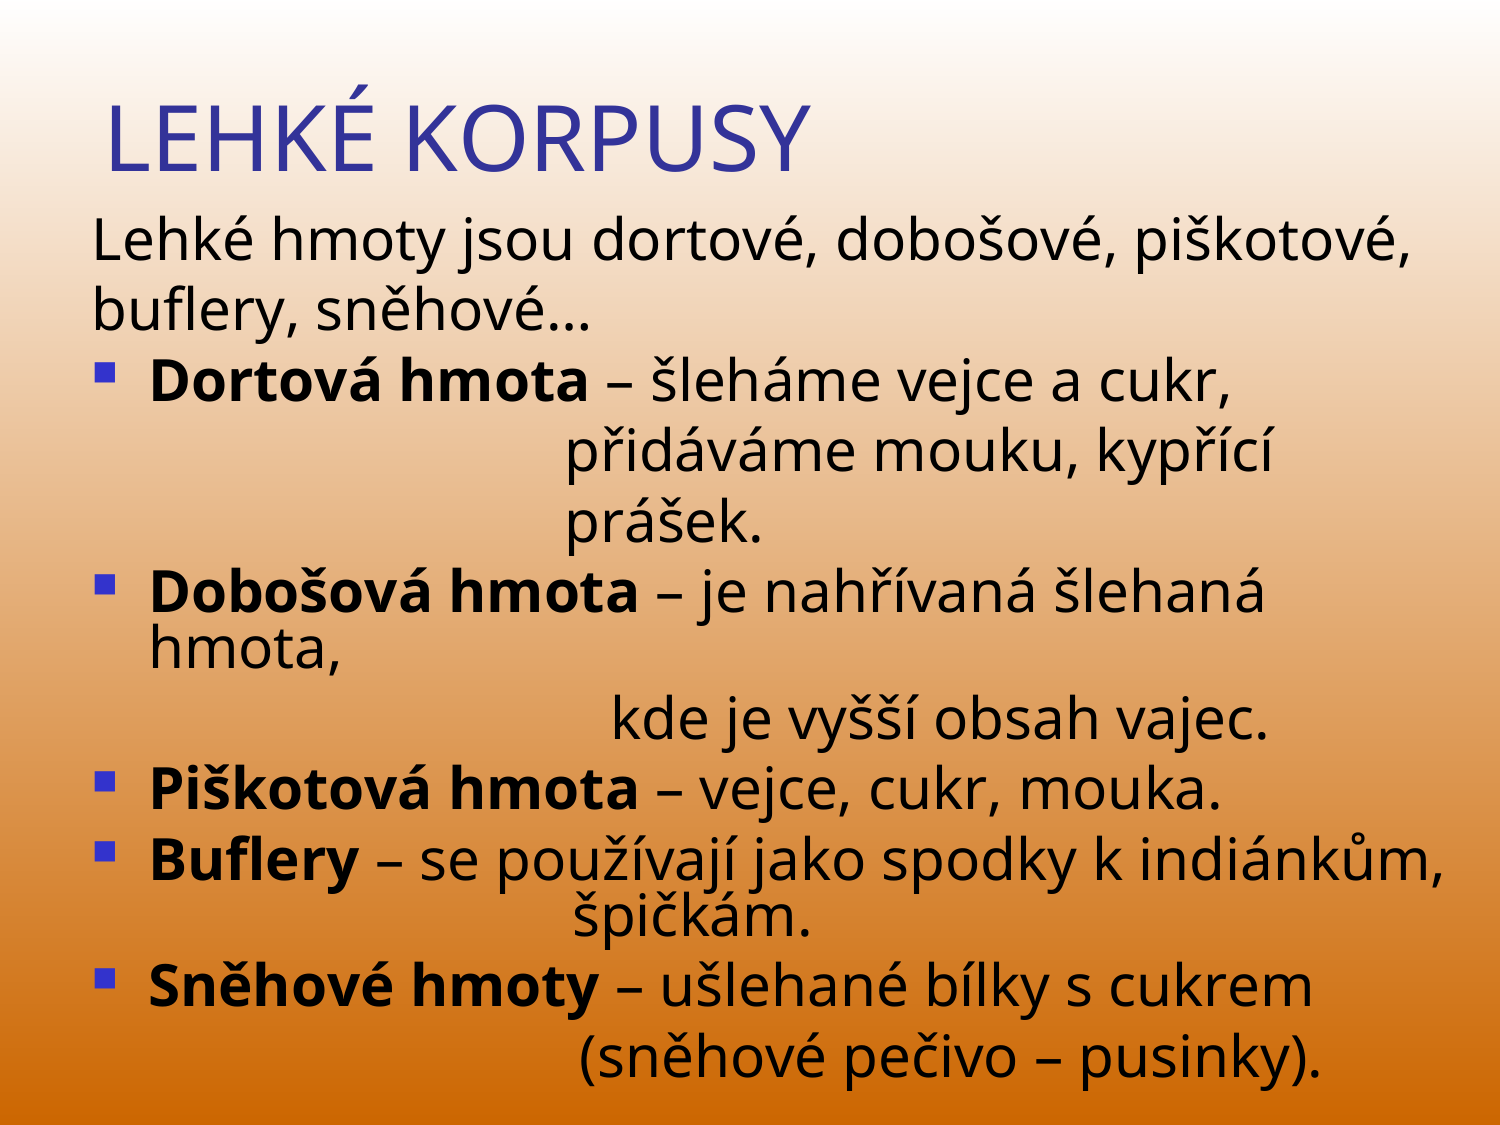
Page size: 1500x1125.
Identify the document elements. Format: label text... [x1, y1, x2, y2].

title LEHKÉ KORPUSY [88, 0, 1367, 197]
list Lehké hmoty jsou dortové, dobošové, piškotové, buflery, sněhové… Dortová hmota – šleháme vejce a cukr, přidáváme mouku, kypřící prášek. Dobošová hmota – je nahřívaná šlehaná hmota, kde je vyšší obsah vajec. Piškotová hmota – vejce, cukr, mouka. Buflery – se používají jako spodky k indiánkům, špičkám. Sněhové hmoty – ušlehané bílky s cukrem (sněhové pečivo – pusinky). [76, 207, 1469, 1125]
